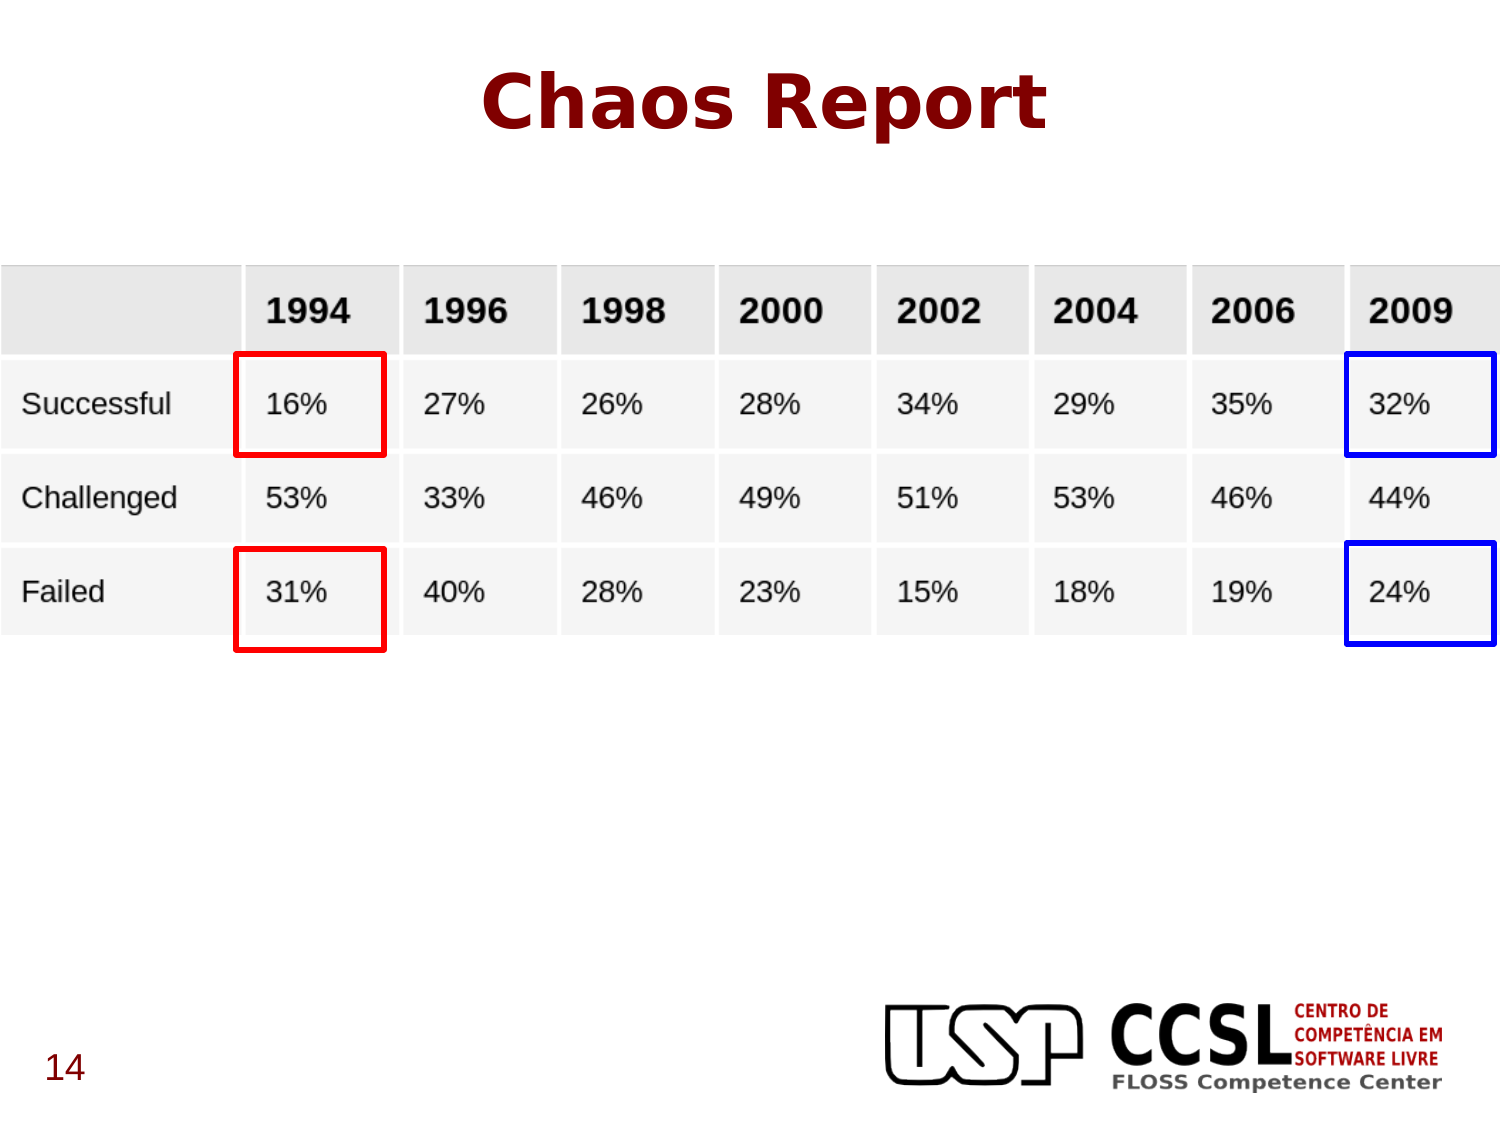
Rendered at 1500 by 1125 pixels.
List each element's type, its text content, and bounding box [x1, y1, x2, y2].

picture [0, 265, 1500, 635]
picture [239, 552, 381, 635]
picture [1349, 546, 1491, 635]
title Chaos Report [70, 27, 1459, 178]
picture [885, 1003, 1442, 1093]
